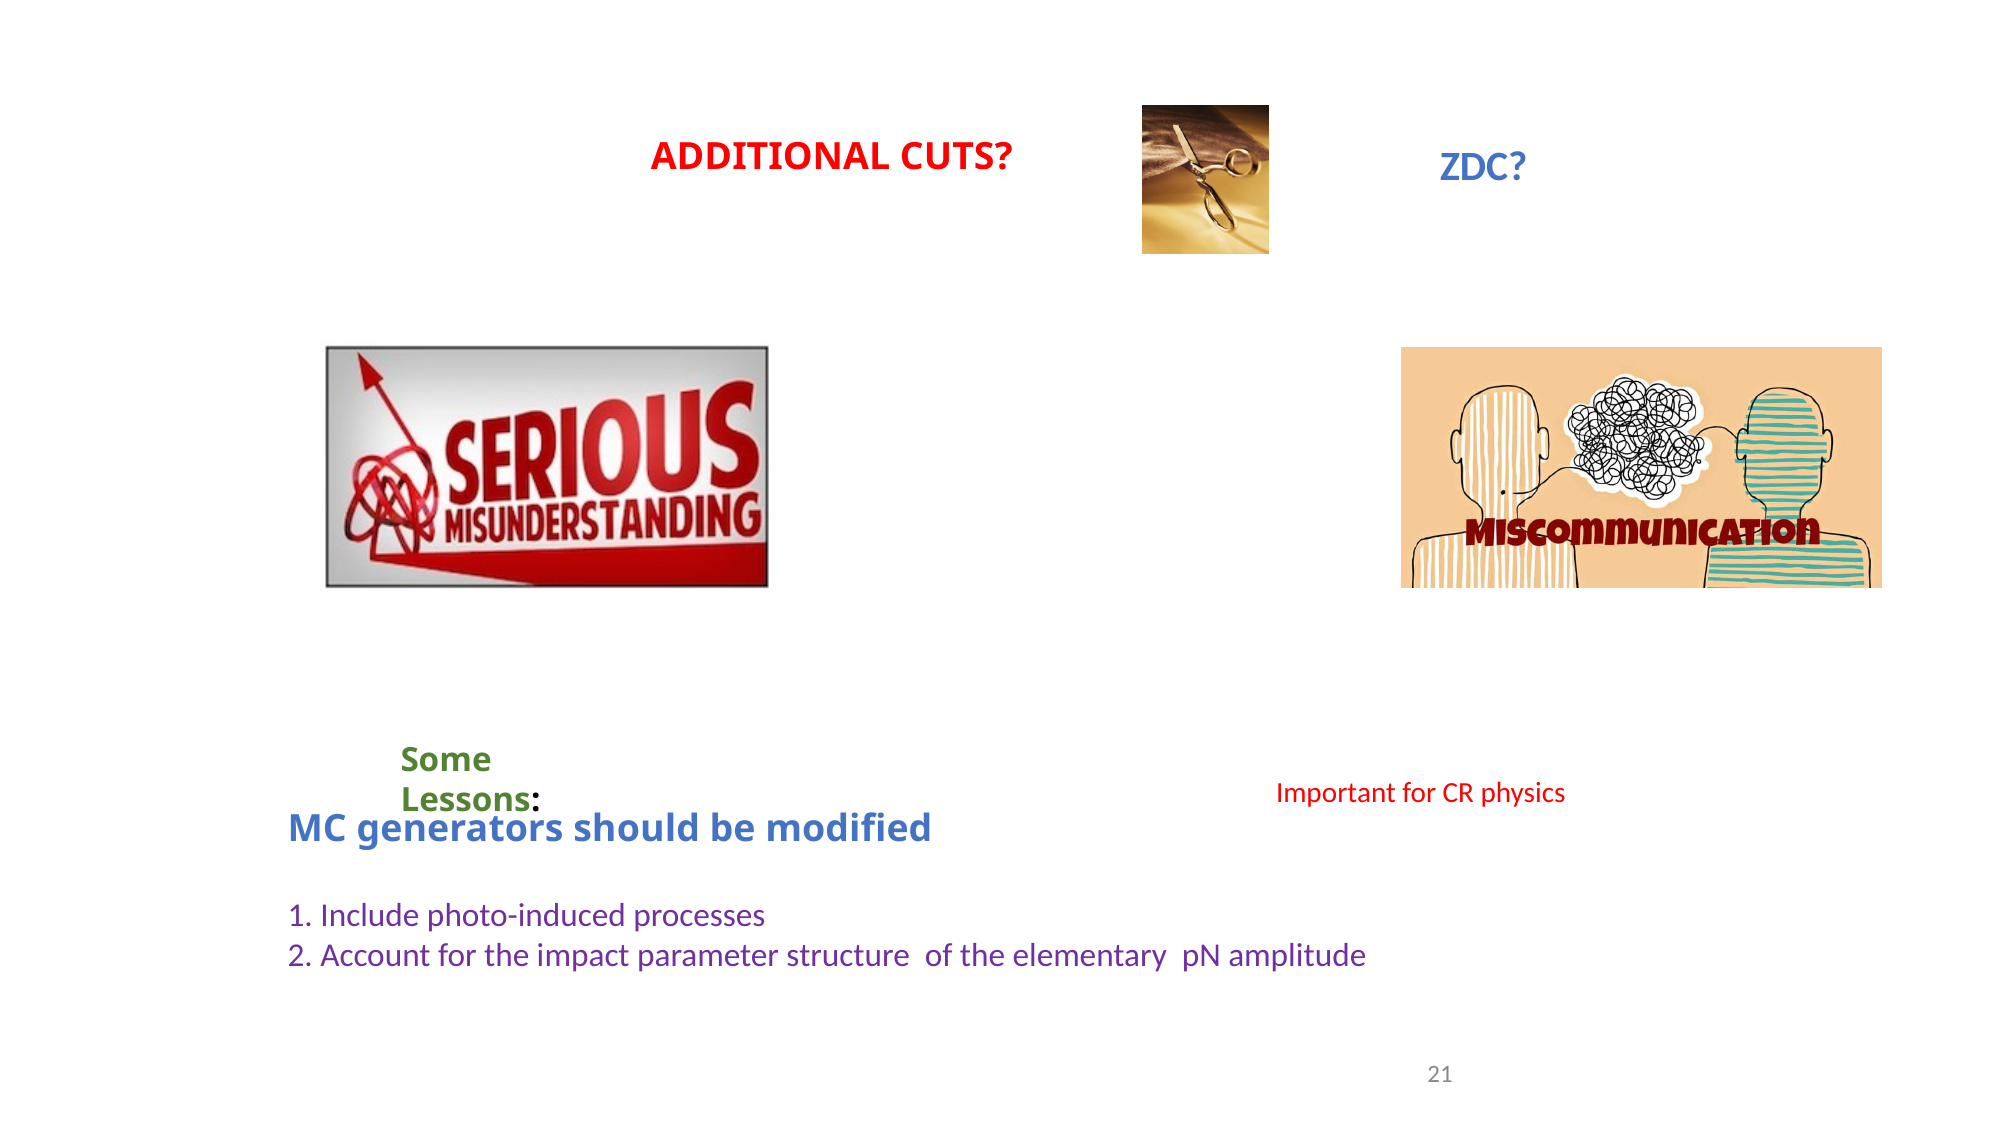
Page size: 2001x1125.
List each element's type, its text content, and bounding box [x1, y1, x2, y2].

text_box [1412, 1042, 1863, 1103]
picture [1401, 347, 1882, 588]
text_box MC generators should be modified 1. Include photo-induced processes 2. Account for the impact parameter structure of the elementary pN amplitude [272, 796, 1627, 1029]
picture [320, 340, 776, 596]
text_box ADDITIONAL CUTS? [635, 124, 1039, 186]
text_box Some Lessons: [385, 730, 652, 786]
text_box ZDC? [1425, 131, 1581, 197]
text_box Important for CR physics [1261, 765, 1651, 817]
picture [1142, 105, 1269, 254]
